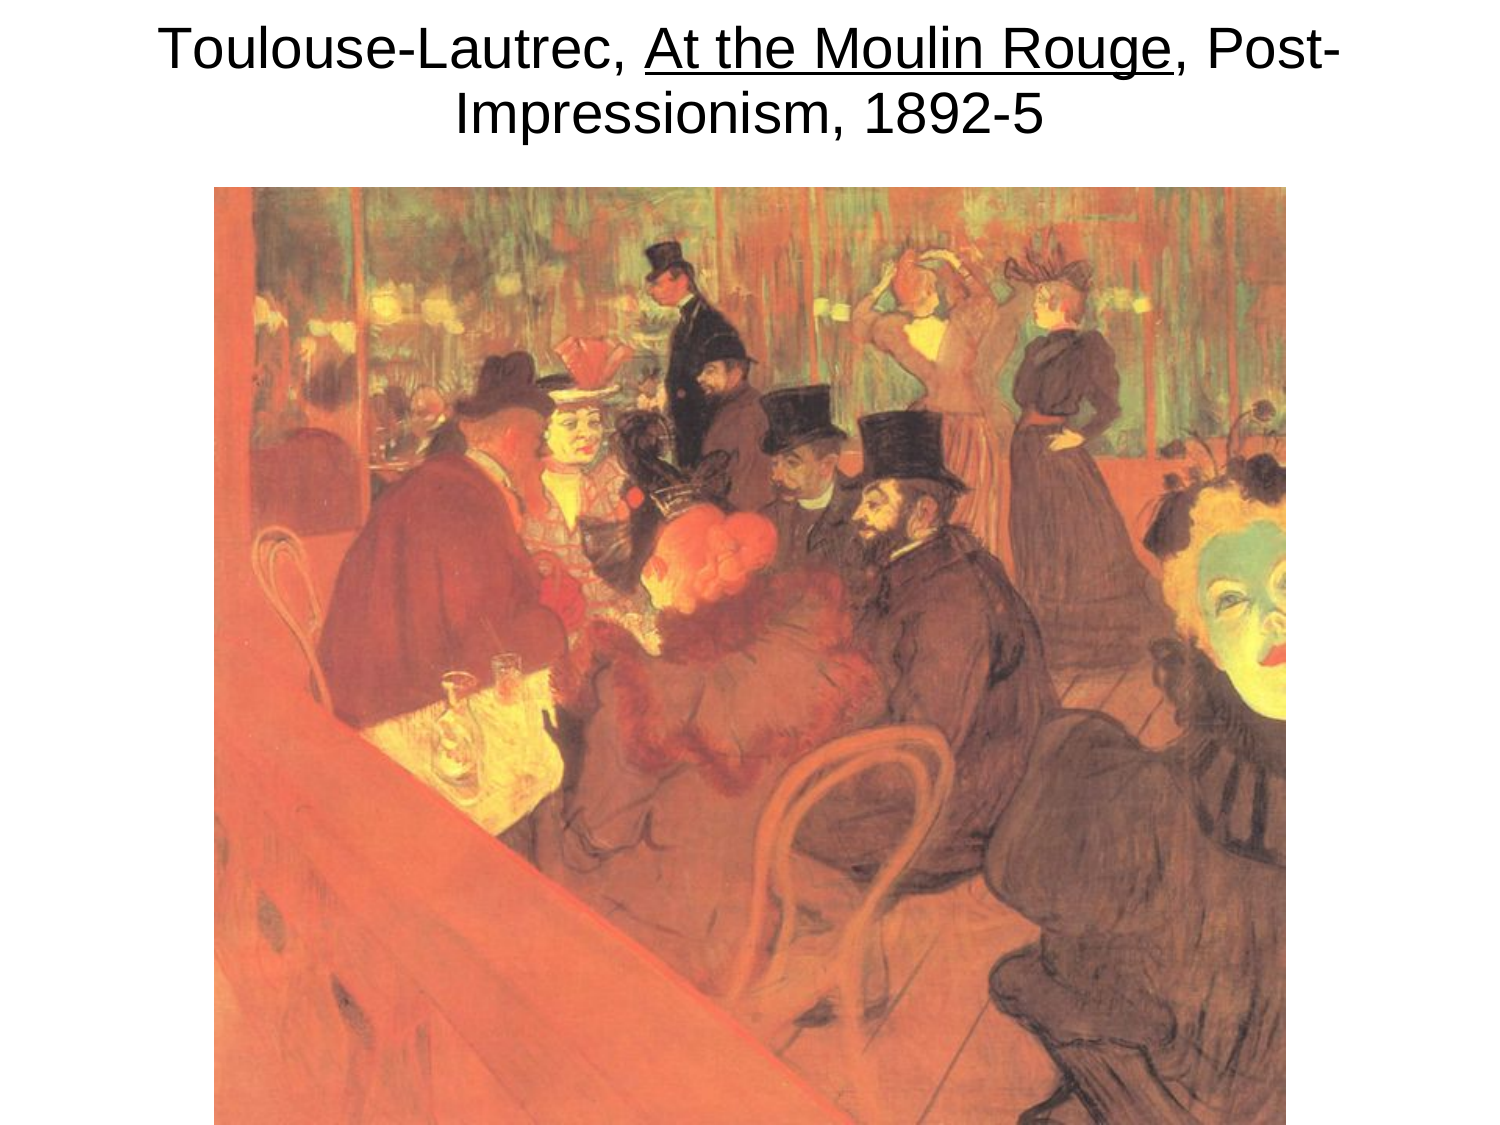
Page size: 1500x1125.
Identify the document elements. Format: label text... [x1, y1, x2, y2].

picture [214, 187, 1286, 1125]
title Toulouse-Lautrec, At the Moulin Rouge, Post-Impressionism, 1892-5 [0, 0, 1500, 163]
